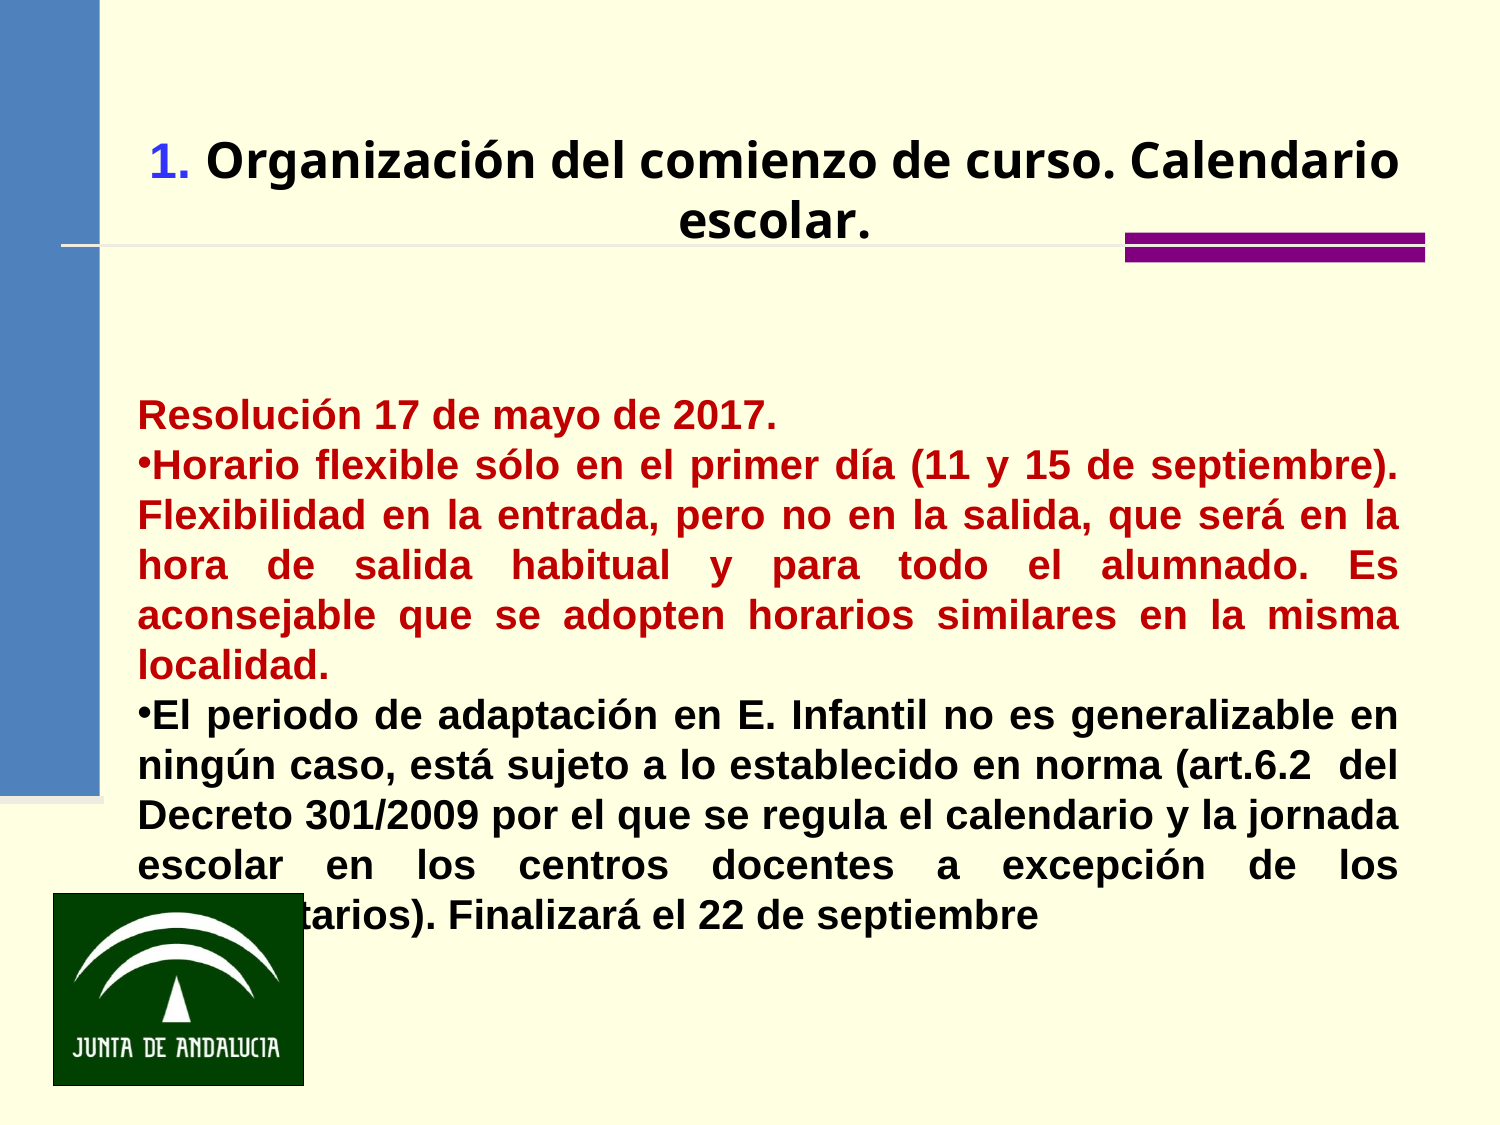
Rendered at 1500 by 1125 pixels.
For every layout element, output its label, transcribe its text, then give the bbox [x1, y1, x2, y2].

text_box Resolución 17 de mayo de 2017. Horario flexible sólo en el primer día (11 y 15 de septiembre). Flexibilidad en la entrada, pero no en la salida, que será en la hora de salida habitual y para todo el alumnado. Es aconsejable que se adopten horarios similares en la misma localidad. El periodo de adaptación en E. Infantil no es generalizable en ningún caso, está sujeto a lo establecido en norma (art.6.2 del Decreto 301/2009 por el que se regula el calendario y la jornada escolar en los centros docentes a excepción de los universitarios). Finalizará el 22 de septiembre [137, 387, 1400, 999]
text_box 1. Organización del comienzo de curso. Calendario escolar. [124, 124, 1426, 313]
picture [53, 893, 303, 1085]
